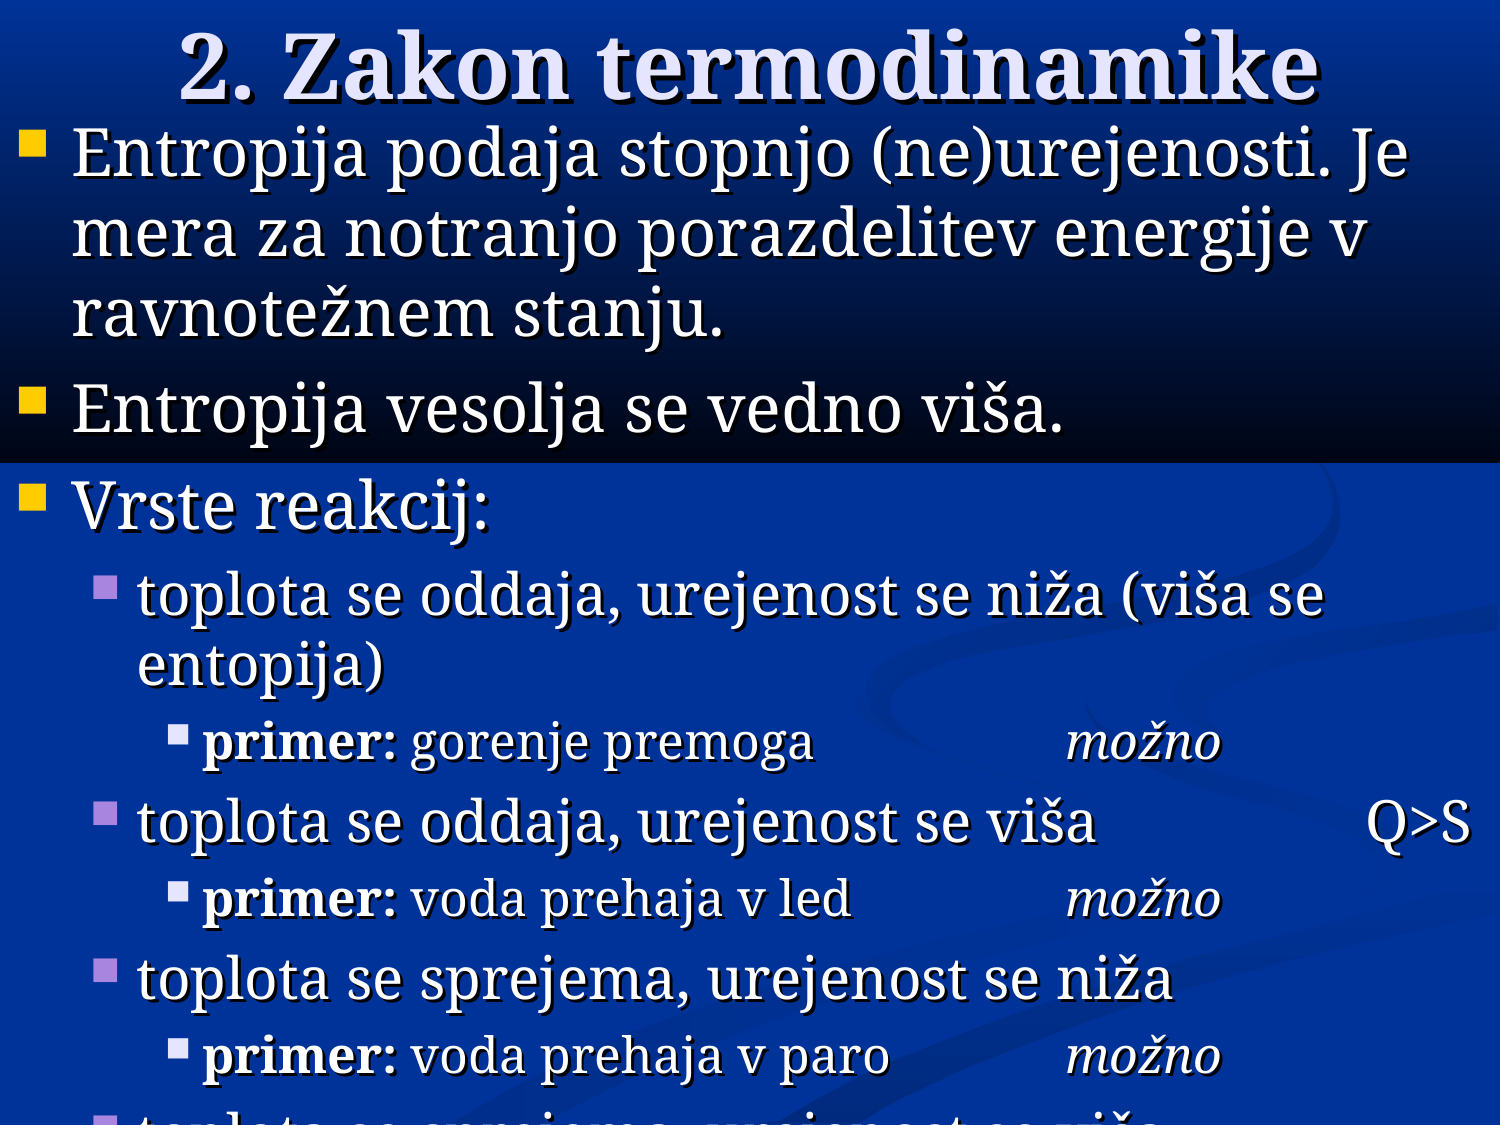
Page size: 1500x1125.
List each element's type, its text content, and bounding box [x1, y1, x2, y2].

list Entropija podaja stopnjo (ne)urejenosti. Je mera za notranjo porazdelitev energije v ravnotežnem stanju. Entropija vesolja se vedno viša. Vrste reakcij: toplota se oddaja, urejenost se niža (viša se entopija) primer: gorenje premoga možno toplota se oddaja, urejenost se viša Q>S primer: voda prehaja v led možno toplota se sprejema, urejenost se niža primer: voda prehaja v paro možno toplota se sprejema, urejenost se viša primer: ? ni možno [0, 101, 1500, 1125]
title 2. Zakon termodinamike [0, 0, 1500, 101]
